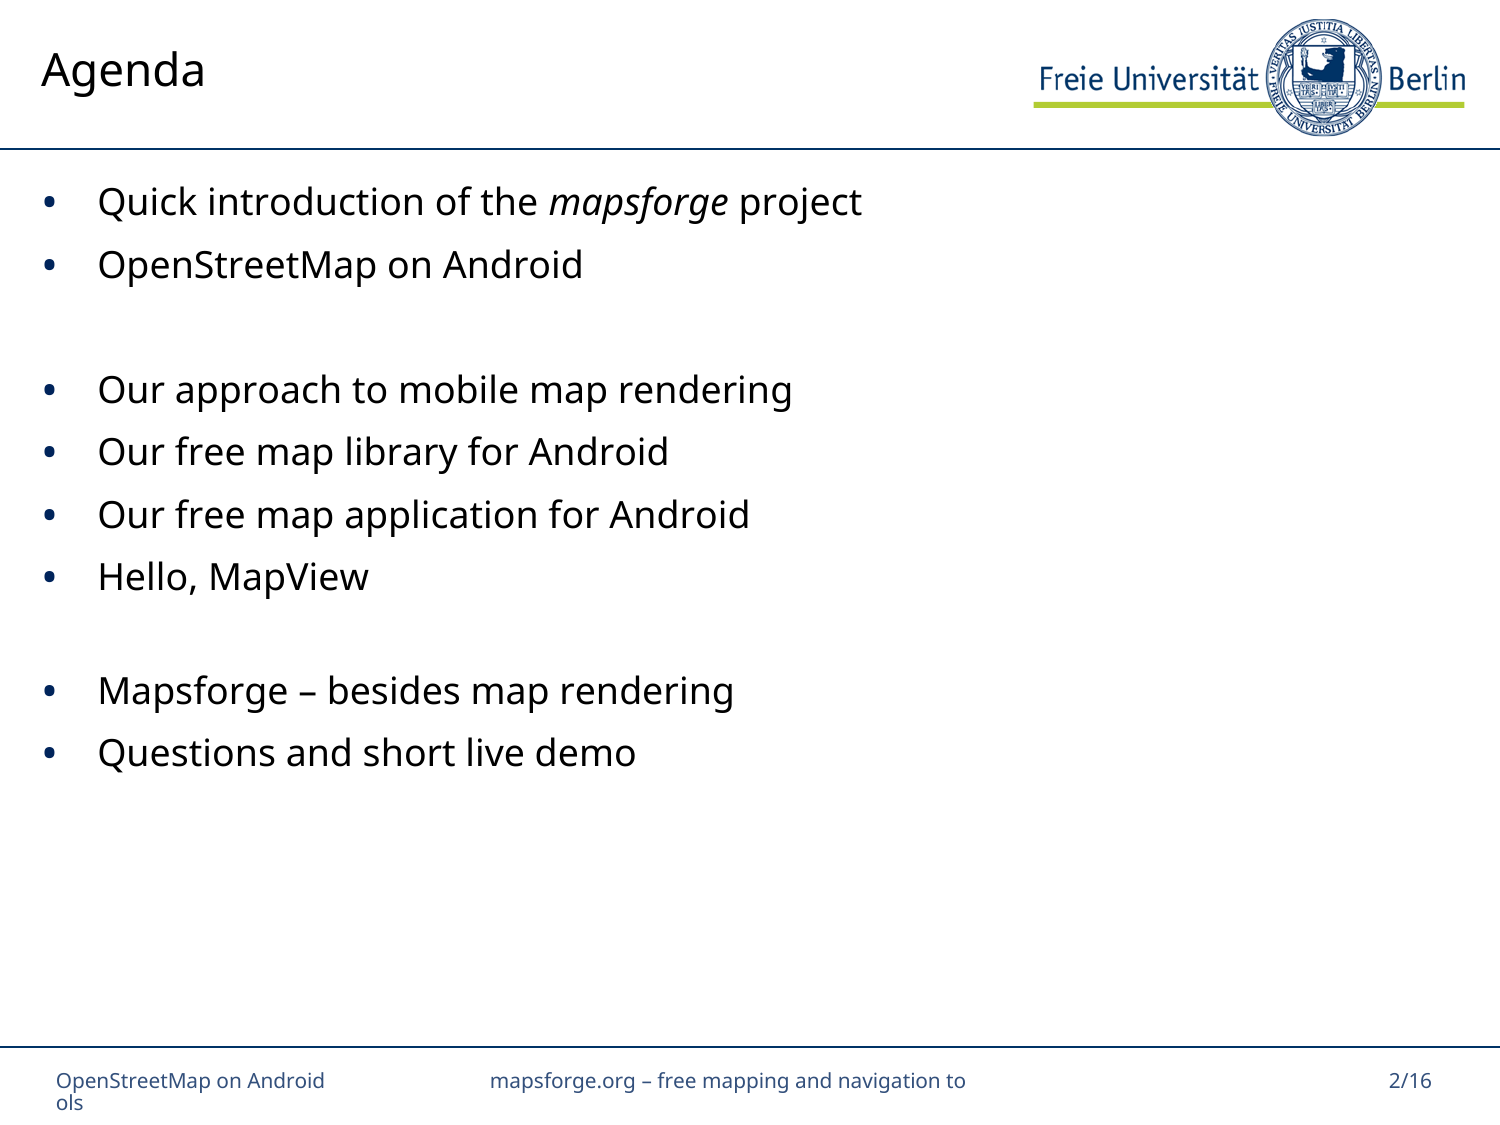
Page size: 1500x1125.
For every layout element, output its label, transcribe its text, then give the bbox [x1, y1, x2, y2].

list Quick introduction of the mapsforge project OpenStreetMap on Android Our approach to mobile map rendering Our free map library for Android Our free map application for Android Hello, MapView Mapsforge – besides map rendering Questions and short live demo [41, 175, 1447, 919]
picture [1033, 19, 1470, 137]
title Agenda [41, 0, 1016, 138]
